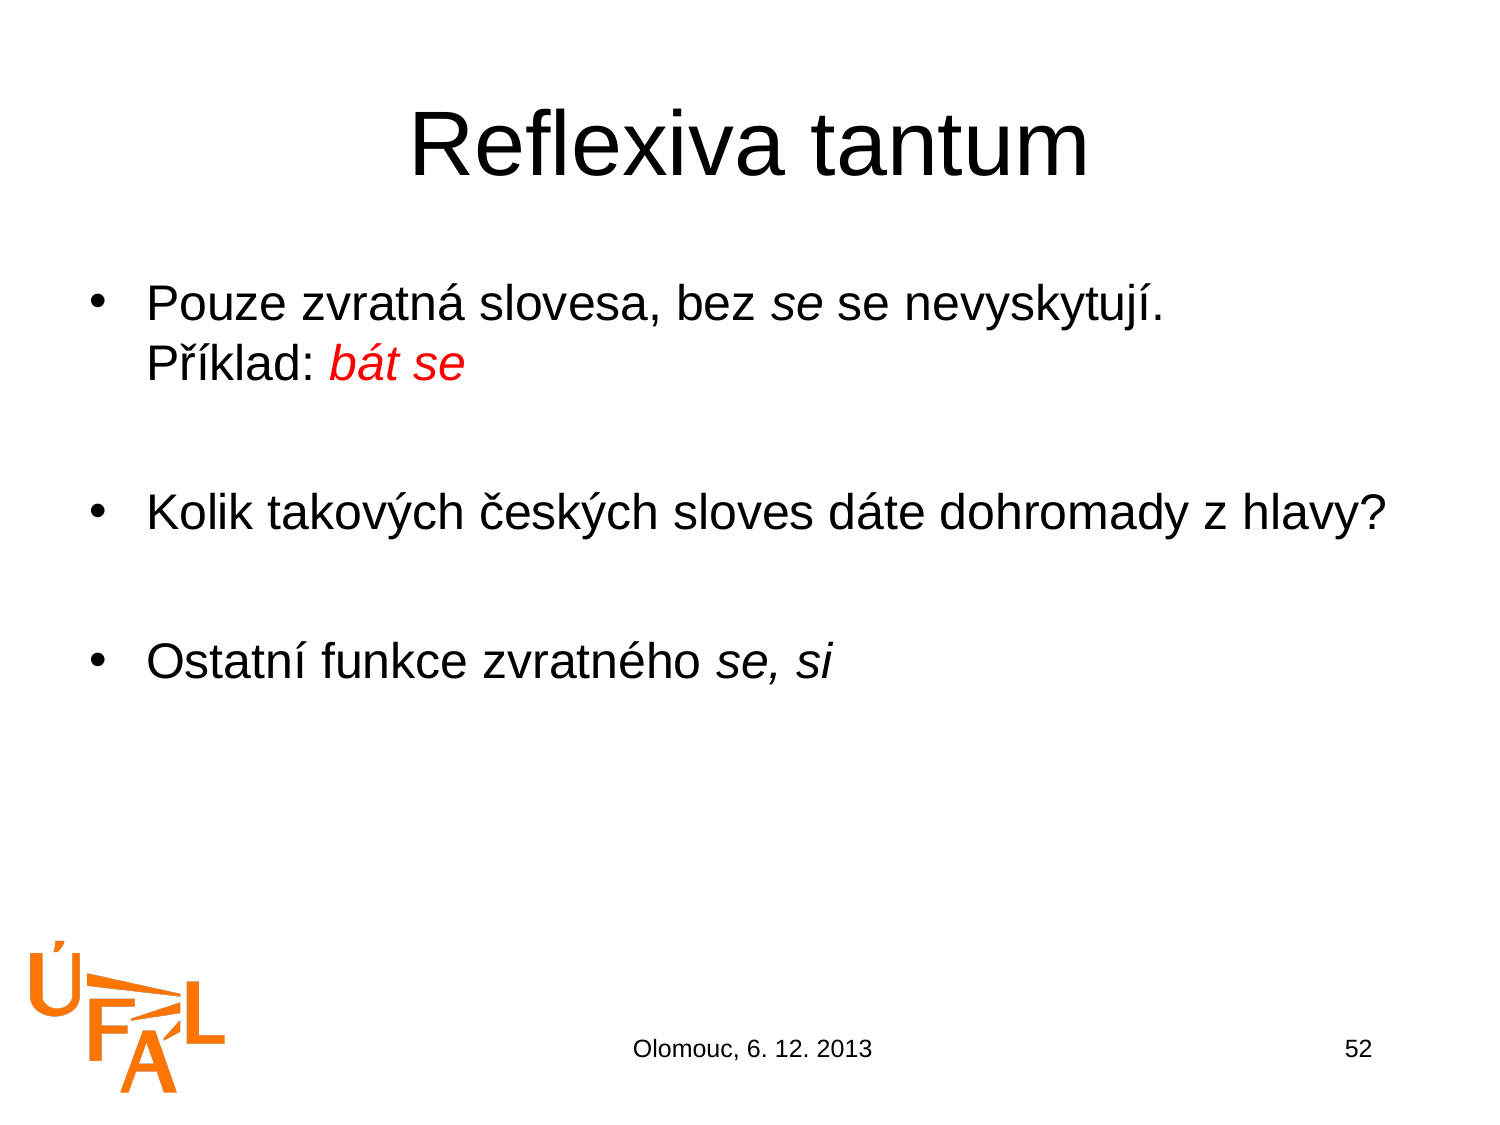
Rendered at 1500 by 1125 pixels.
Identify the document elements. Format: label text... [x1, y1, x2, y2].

list Pouze zvratná slovesa, bez se se nevyskytují. Příklad: bát se Kolik takových českých sloves dáte dohromady z hlavy? Ostatní funkce zvratného se, si [75, 262, 1426, 932]
picture [29, 940, 225, 1093]
title Reflexiva tantum [75, 14, 1426, 262]
